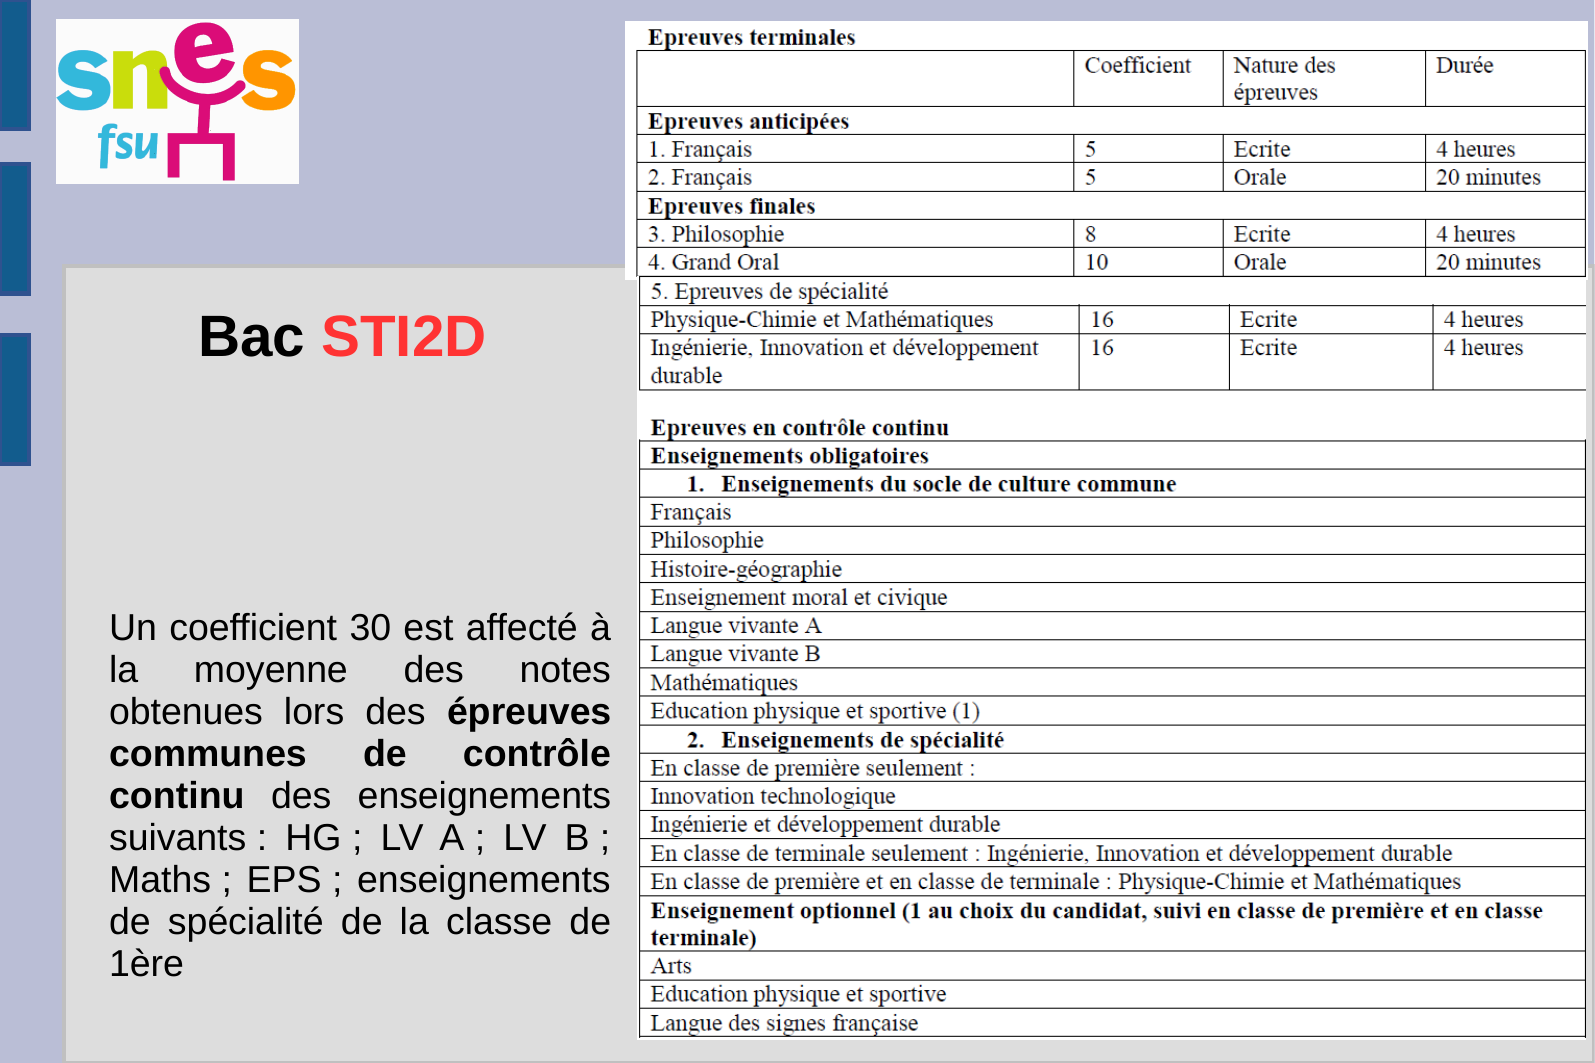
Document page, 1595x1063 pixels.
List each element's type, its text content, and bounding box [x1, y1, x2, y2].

picture [56, 19, 299, 184]
text_box Un coefficient 30 est affecté à la moyenne des notes obtenues lors des épreuves communes de contrôle continu des enseignements suivants : HG ; LV A ; LV B ; Maths ; EPS ; enseignements de spécialité de la classe de 1ère [94, 598, 626, 996]
picture [625, 21, 1588, 1040]
text_box Bac STI2D [70, 296, 615, 378]
